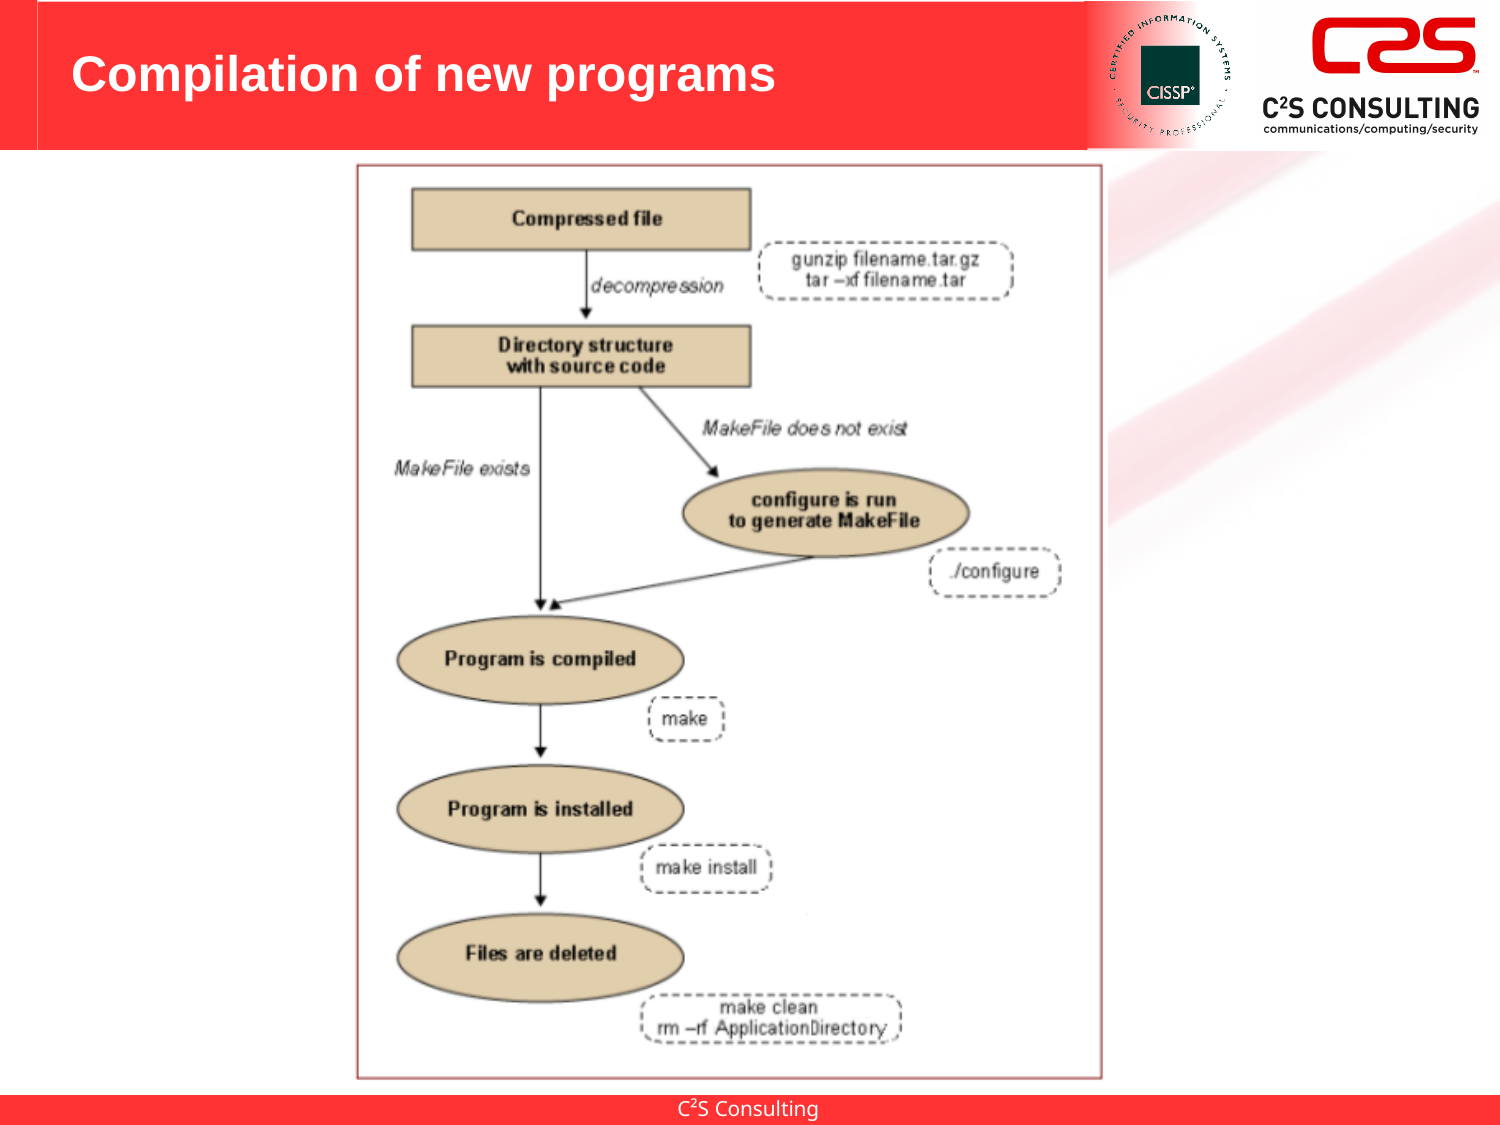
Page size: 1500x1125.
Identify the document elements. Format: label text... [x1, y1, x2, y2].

picture [1256, 0, 1486, 139]
title Compilation of new programs [56, 1, 1107, 152]
picture [1107, 10, 1233, 140]
picture [329, 152, 1500, 1085]
